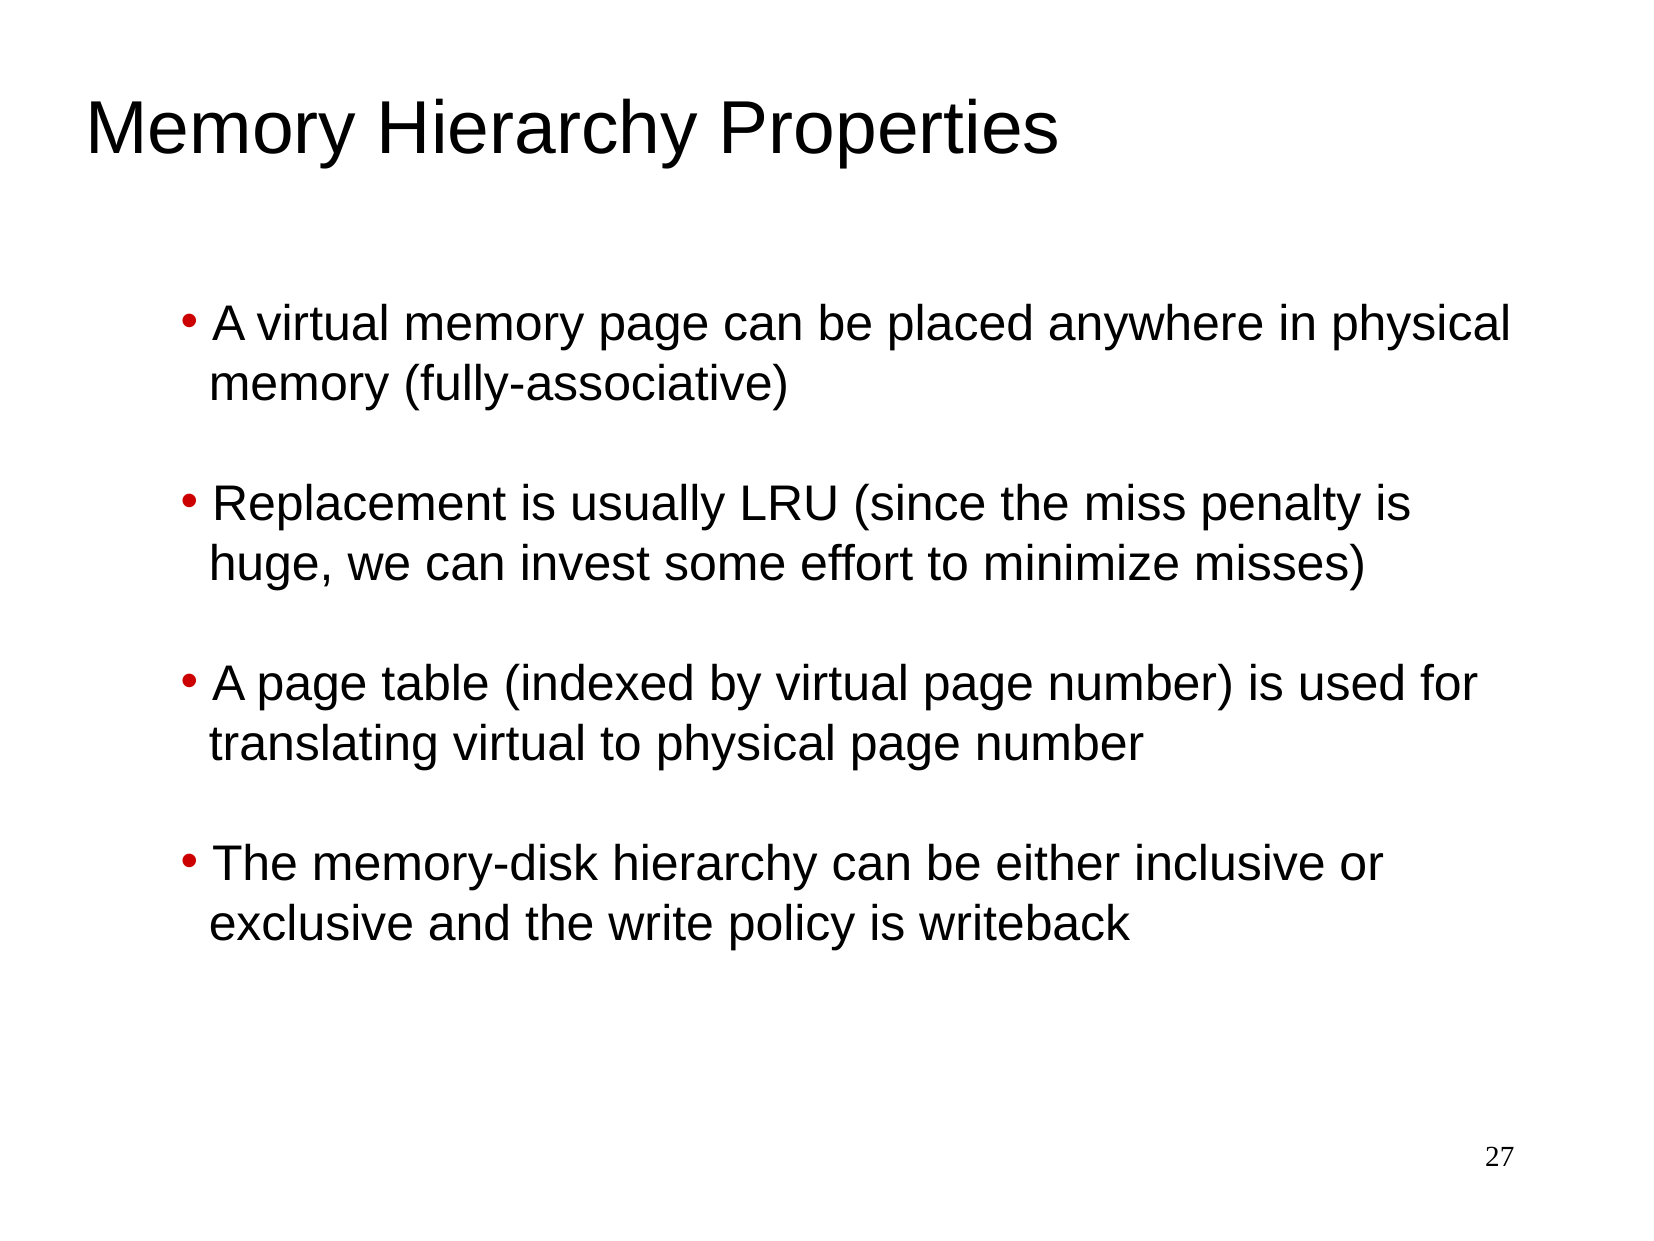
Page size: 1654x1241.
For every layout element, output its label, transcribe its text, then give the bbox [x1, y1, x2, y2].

text_box A virtual memory page can be placed anywhere in physical memory (fully-associative) Replacement is usually LRU (since the miss penalty is huge, we can invest some effort to minimize misses) A page table (indexed by virtual page number) is used for translating virtual to physical page number The memory-disk hierarchy can be either inclusive or exclusive and the write policy is writeback [165, 282, 1528, 959]
text_box <number> [1184, 1129, 1530, 1213]
text_box Memory Hierarchy Properties [70, 71, 1077, 177]
